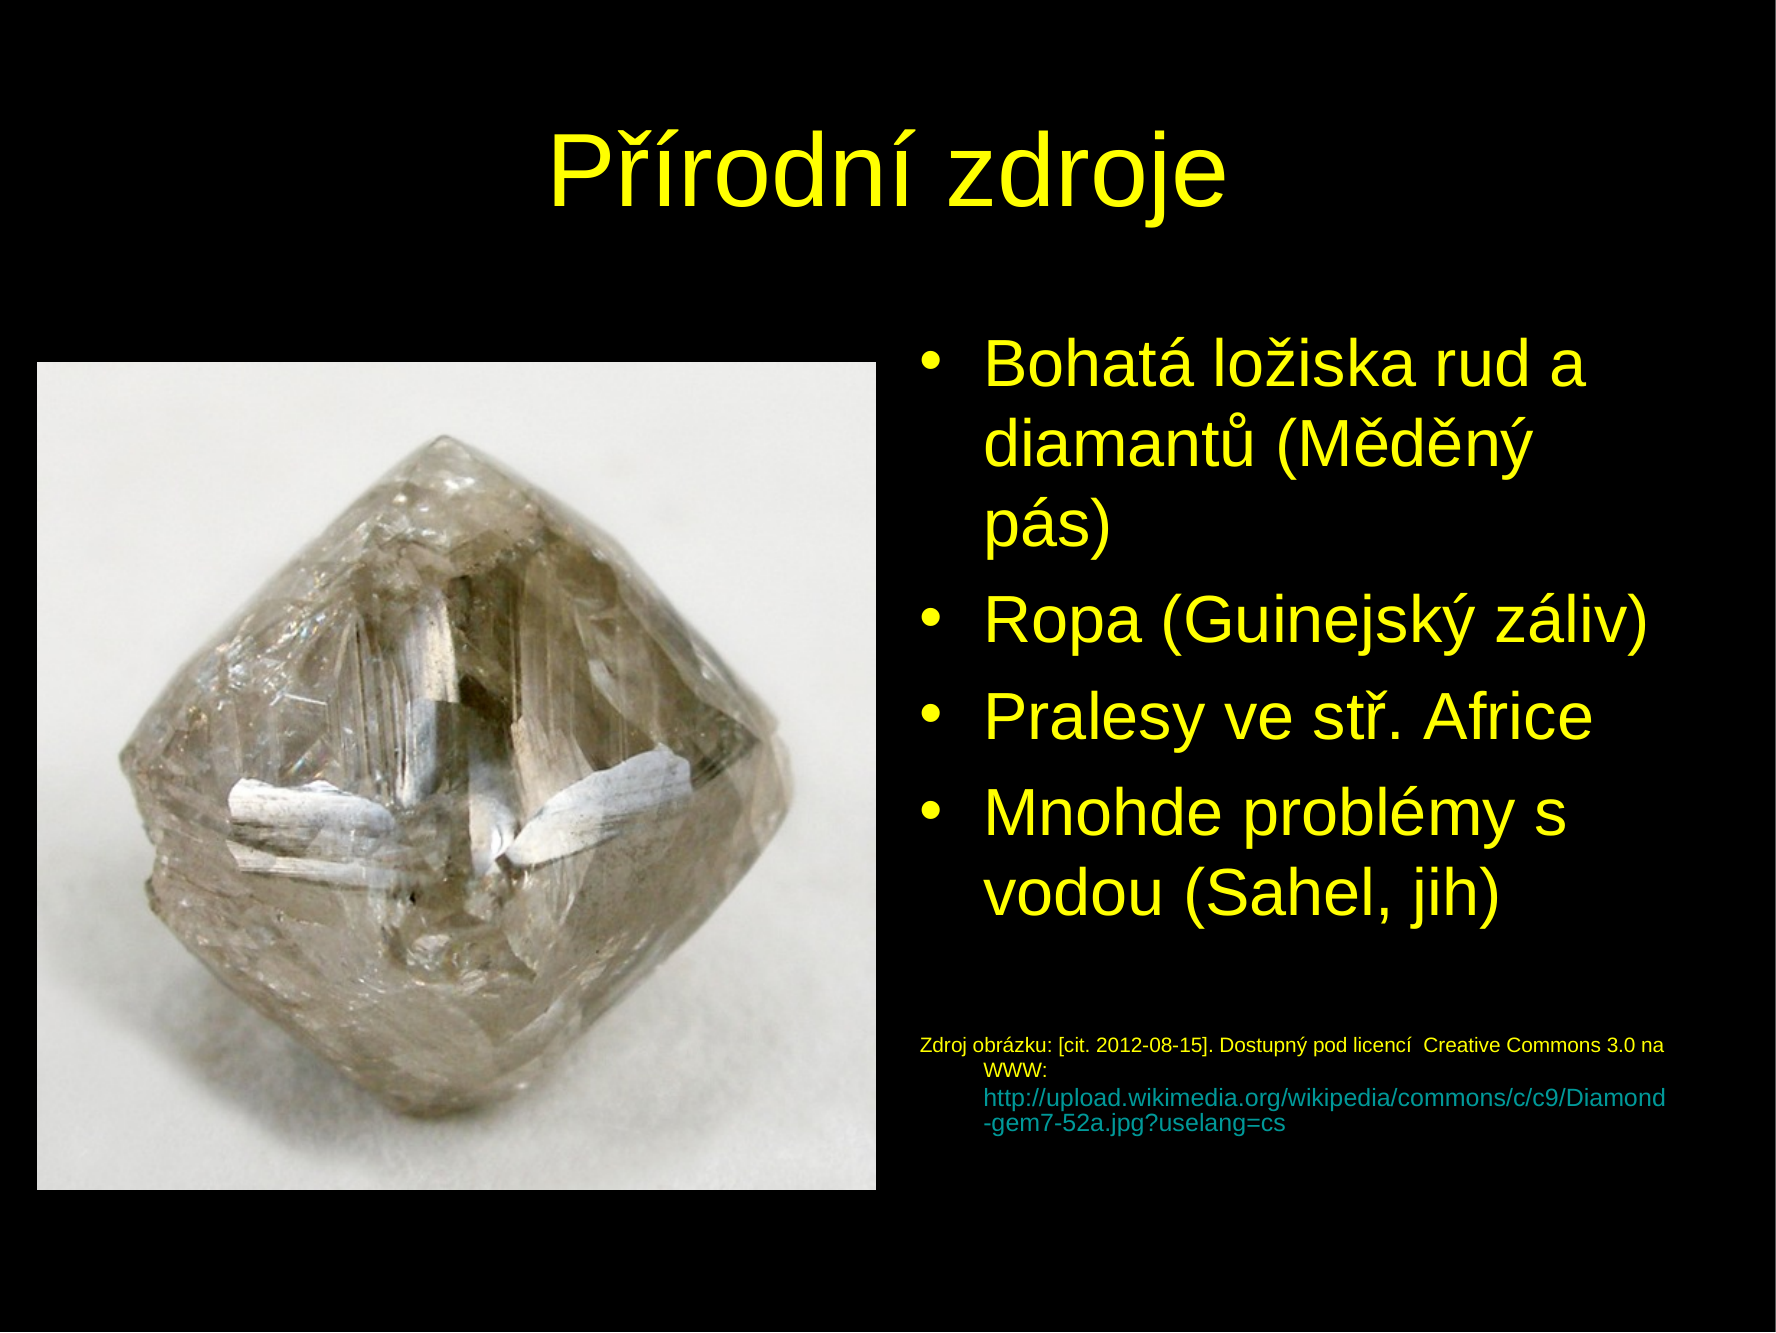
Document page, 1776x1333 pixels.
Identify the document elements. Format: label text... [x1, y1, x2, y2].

title Přírodní zdroje [88, 53, 1688, 276]
list Bohatá ložiska rud a diamantů (Měděný pás) Ropa (Guinejský záliv) Pralesy ve stř. Africe Mnohde problémy s vodou (Sahel, jih) Zdroj obrázku: [cit. 2012-08-15]. Dostupný pod licencí Creative Commons 3.0 na WWW: http://upload.wikimedia.org/wikipedia/commons/c/c9/Diamond-gem7-52a.jpg?uselang=cs [902, 310, 1688, 1190]
picture [37, 362, 876, 1190]
